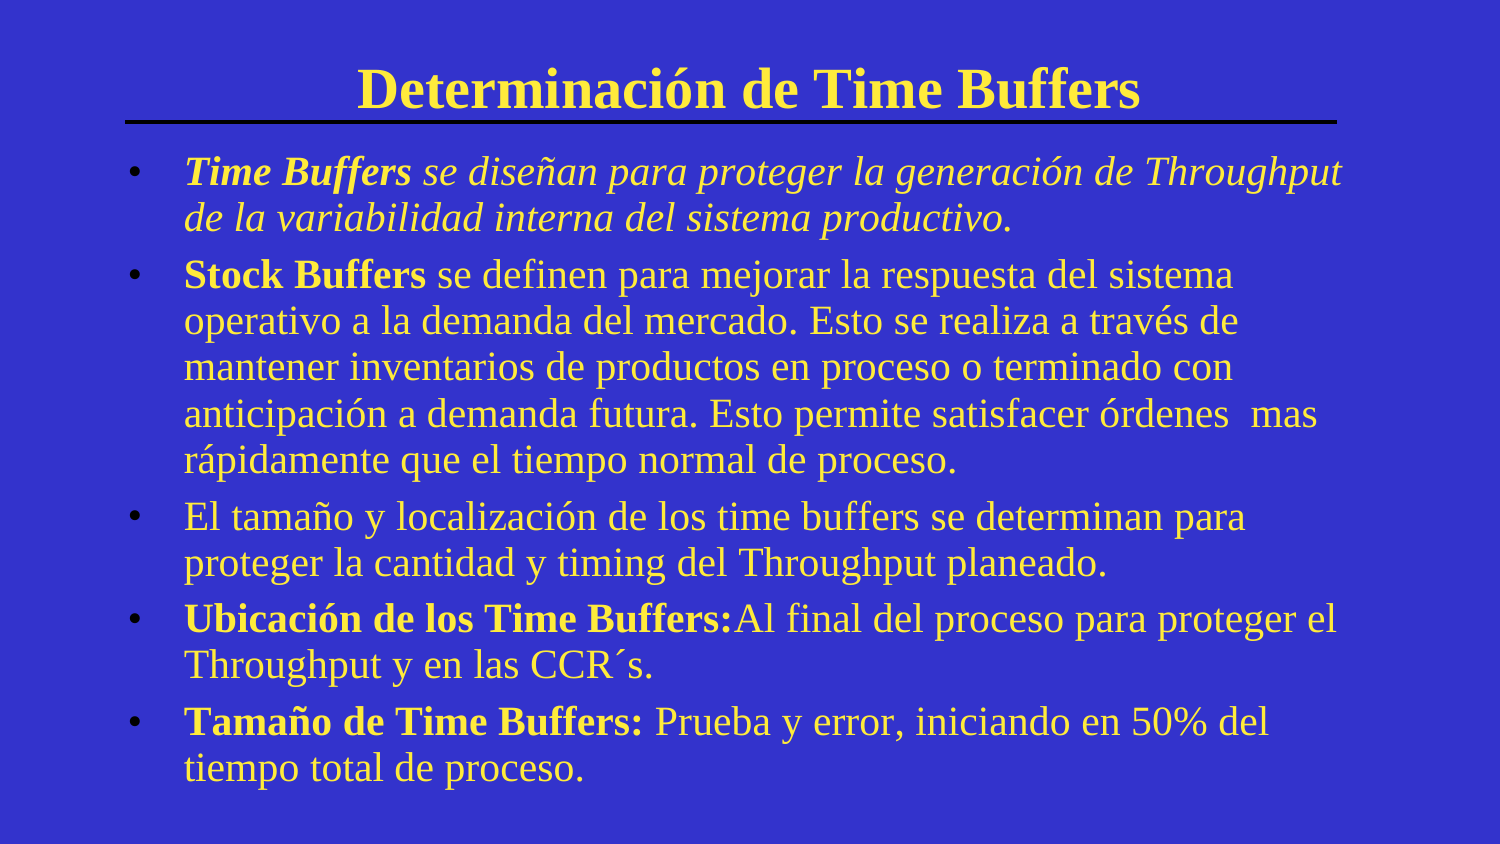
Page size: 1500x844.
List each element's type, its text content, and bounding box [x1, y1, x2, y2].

list Time Buffers se diseñan para proteger la generación de Throughput de la variabilidad interna del sistema productivo. Stock Buffers se definen para mejorar la respuesta del sistema operativo a la demanda del mercado. Esto se realiza a través de mantener inventarios de productos en proceso o terminado con anticipación a demanda futura. Esto permite satisfacer órdenes mas rápidamente que el tiempo normal de proceso. El tamaño y localización de los time buffers se determinan para proteger la cantidad y timing del Throughput planeado. Ubicación de los Time Buffers:Al final del proceso para proteger el Throughput y en las CCR´s. Tamaño de Time Buffers: Prueba y error, iniciando en 50% del tiempo total de proceso. [112, 140, 1388, 647]
title Determinación de Time Buffers [112, 18, 1388, 140]
